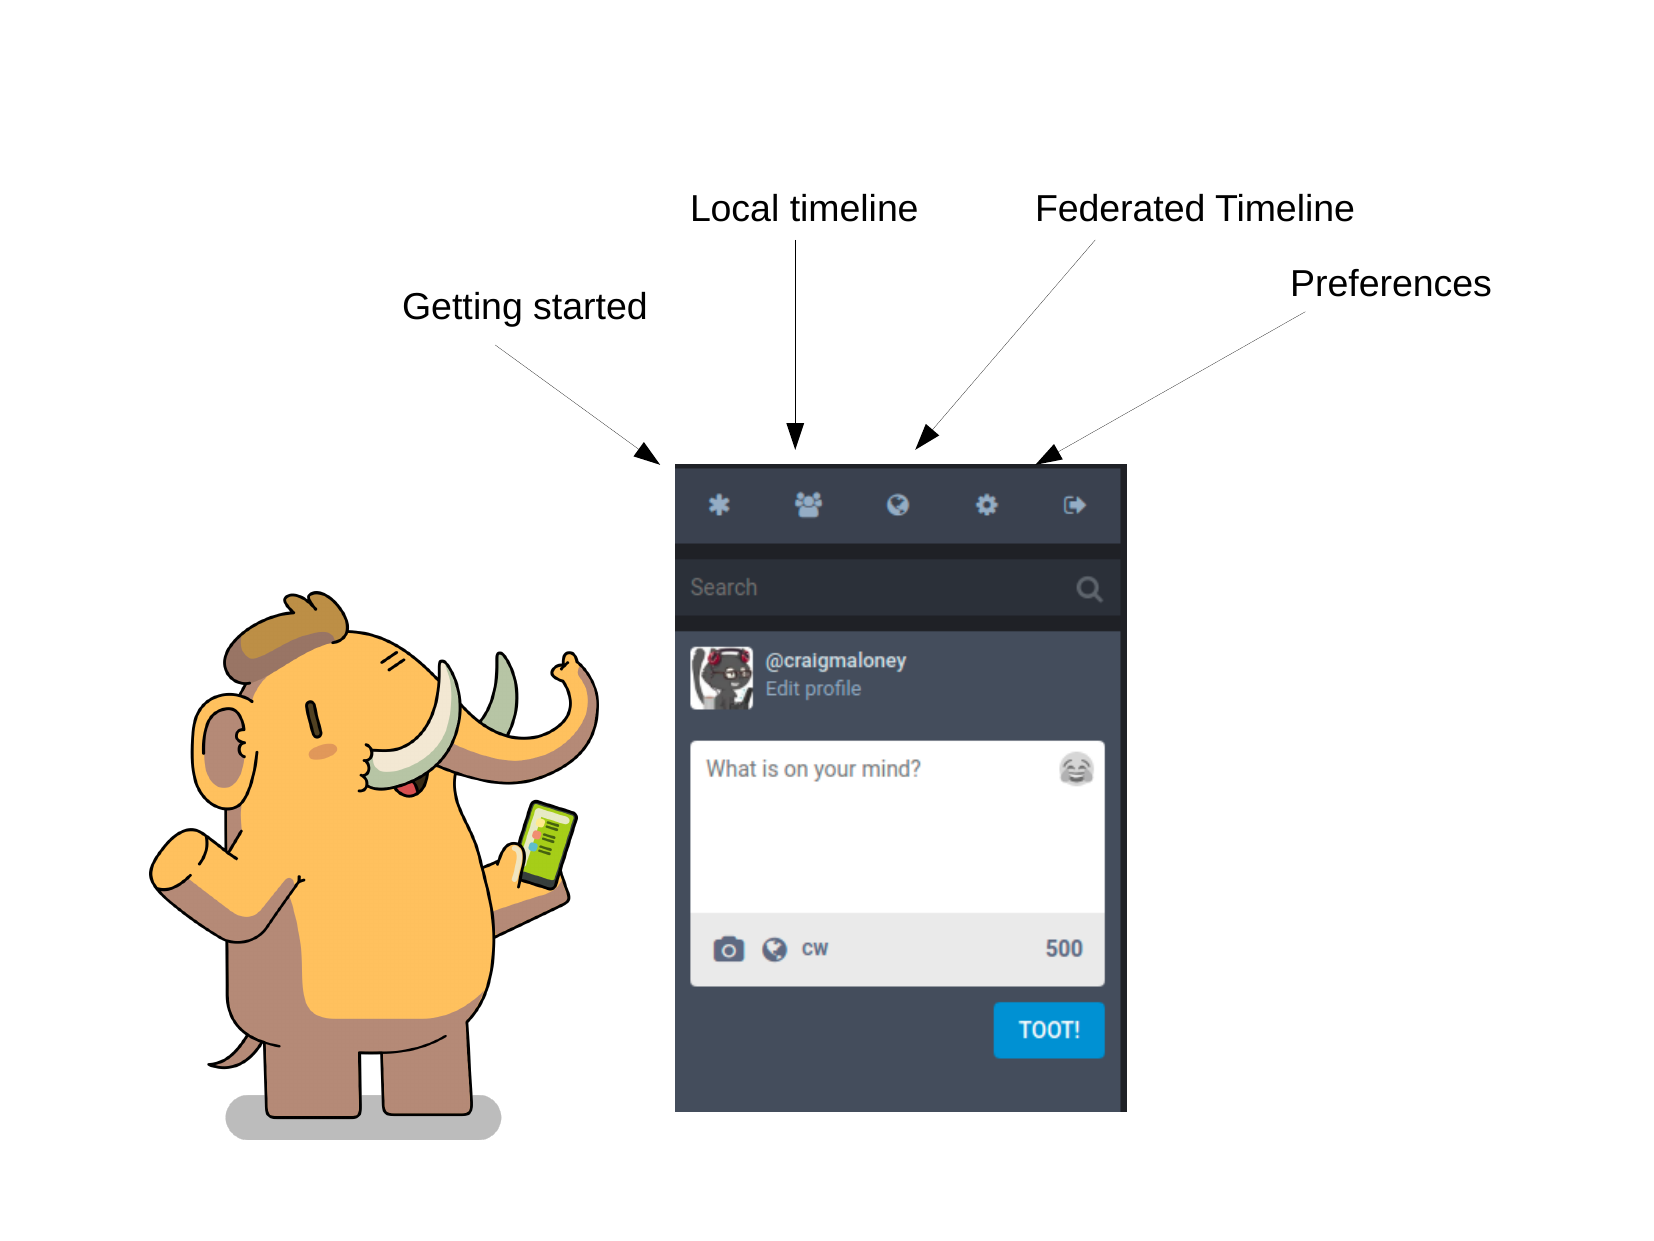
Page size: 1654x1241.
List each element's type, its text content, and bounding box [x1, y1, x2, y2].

text_box Local timeline [675, 179, 934, 237]
text_box Federated Timeline [1020, 179, 1371, 237]
picture [675, 464, 1127, 1112]
text_box Preferences [1275, 254, 1507, 312]
text_box Getting started [387, 277, 688, 345]
picture [149, 591, 599, 1140]
